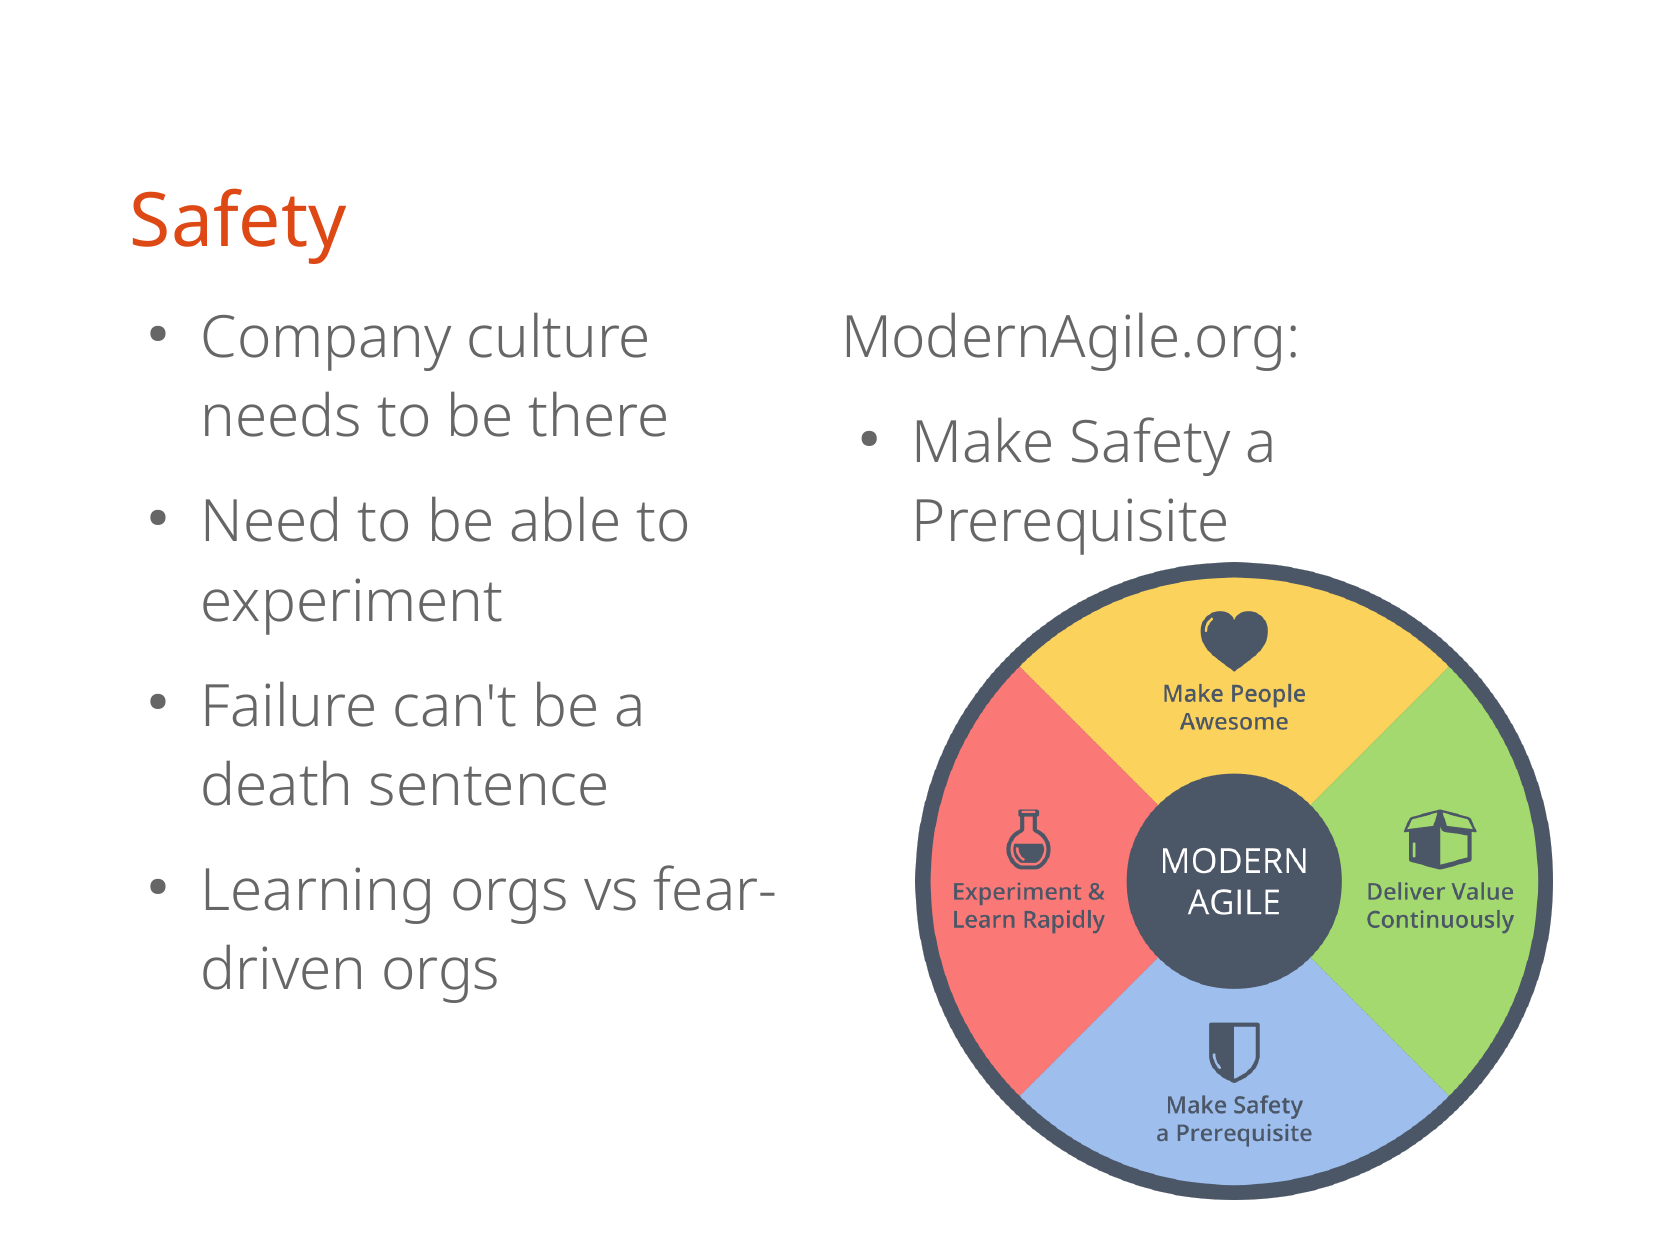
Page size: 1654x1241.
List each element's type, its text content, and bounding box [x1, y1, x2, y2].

title Safety [129, 153, 1518, 281]
list ModernAgile.org: Make Safety a Prerequisite [841, 295, 1519, 1010]
list Company culture needs to be there Need to be able to experiment Failure can't be a death sentence Learning orgs vs fear-driven orgs [129, 295, 808, 1010]
picture [915, 562, 1553, 1201]
